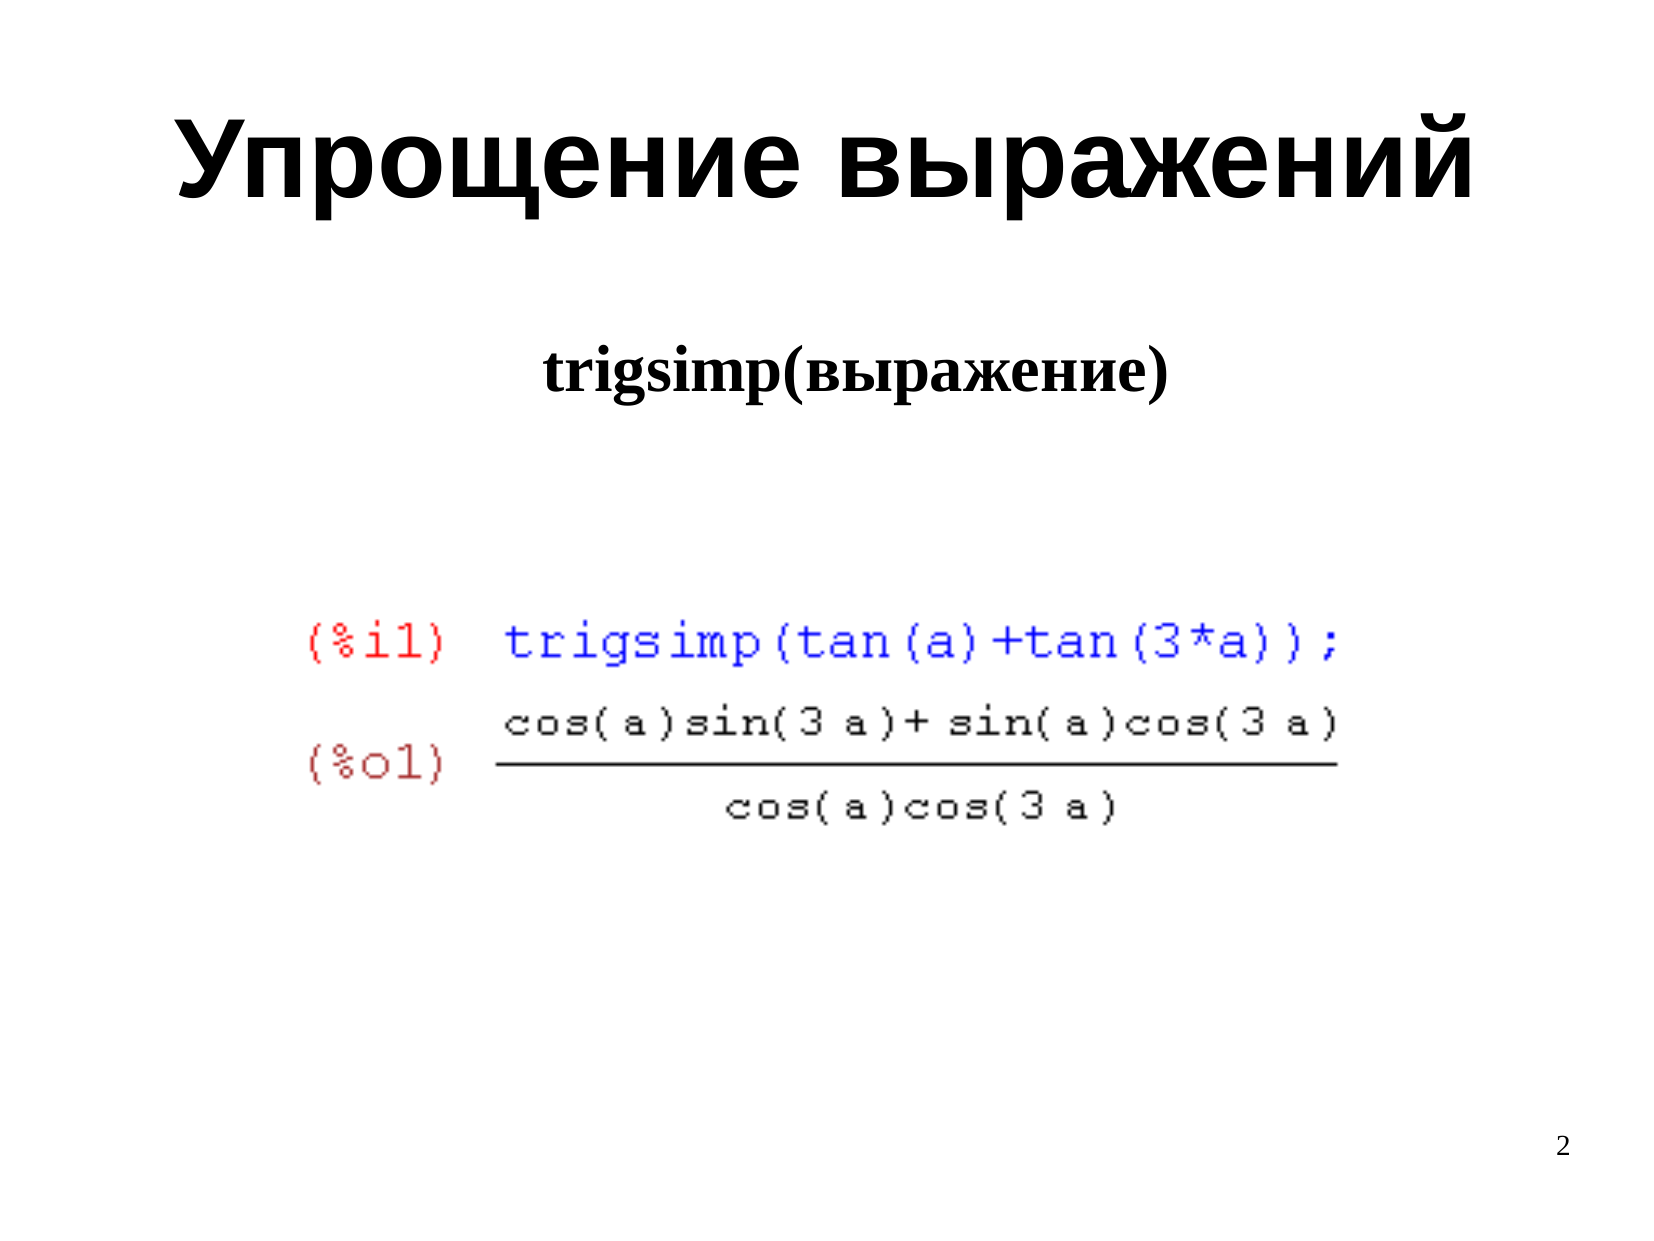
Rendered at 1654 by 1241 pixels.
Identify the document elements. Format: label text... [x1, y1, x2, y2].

text_box Упрощение выражений [29, 88, 1625, 229]
picture [289, 531, 1371, 857]
text_box trigsimp(выражение) [501, 324, 1211, 414]
